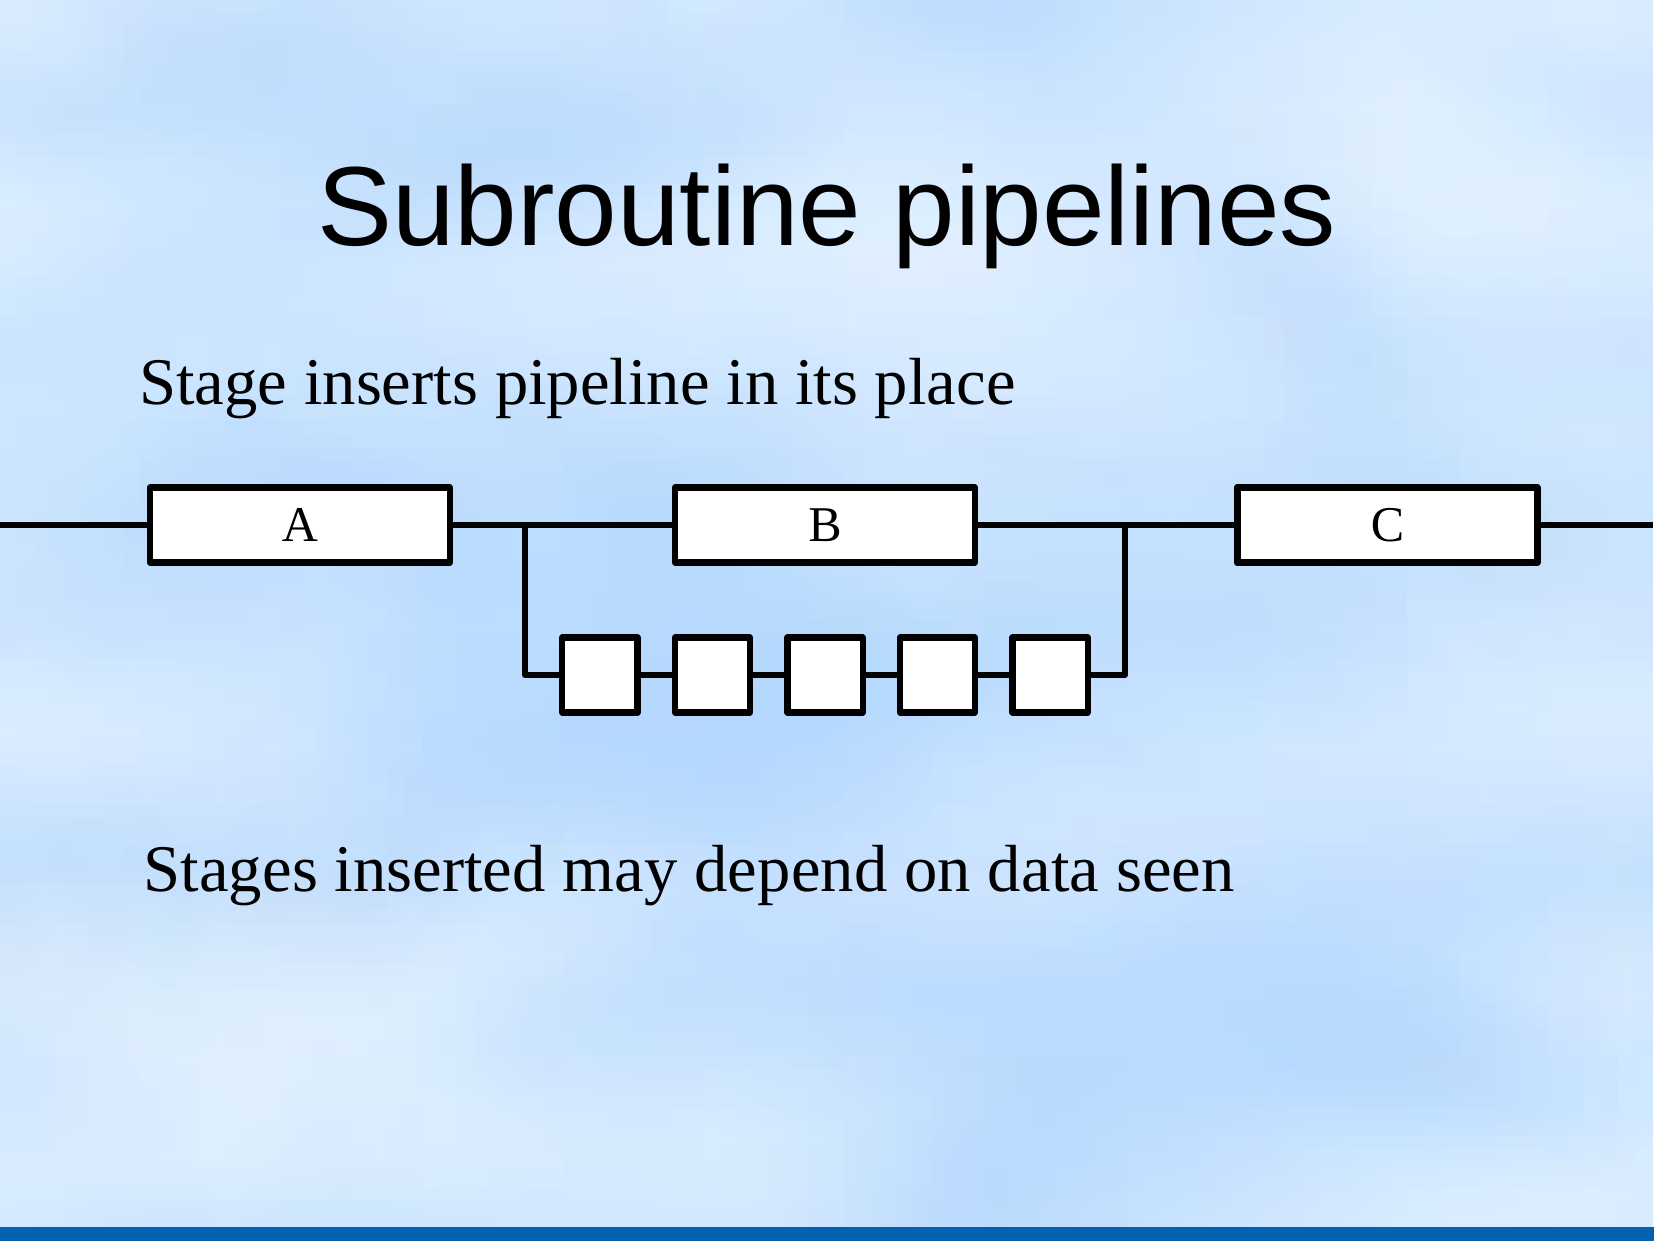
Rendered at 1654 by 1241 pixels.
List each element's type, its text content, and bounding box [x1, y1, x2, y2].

title Subroutine pipelines [121, 102, 1533, 311]
list Stage inserts pipeline in its place [121, 344, 1533, 451]
list Stages inserted may depend on data seen [125, 832, 1538, 938]
text_box A [149, 487, 450, 563]
text_box B [674, 487, 975, 563]
text_box [562, 637, 638, 713]
text_box [675, 637, 751, 713]
text_box C [1237, 487, 1538, 563]
text_box [1012, 637, 1088, 713]
text_box [787, 637, 863, 713]
picture [0, 0, 1654, 1227]
text_box [900, 637, 976, 713]
